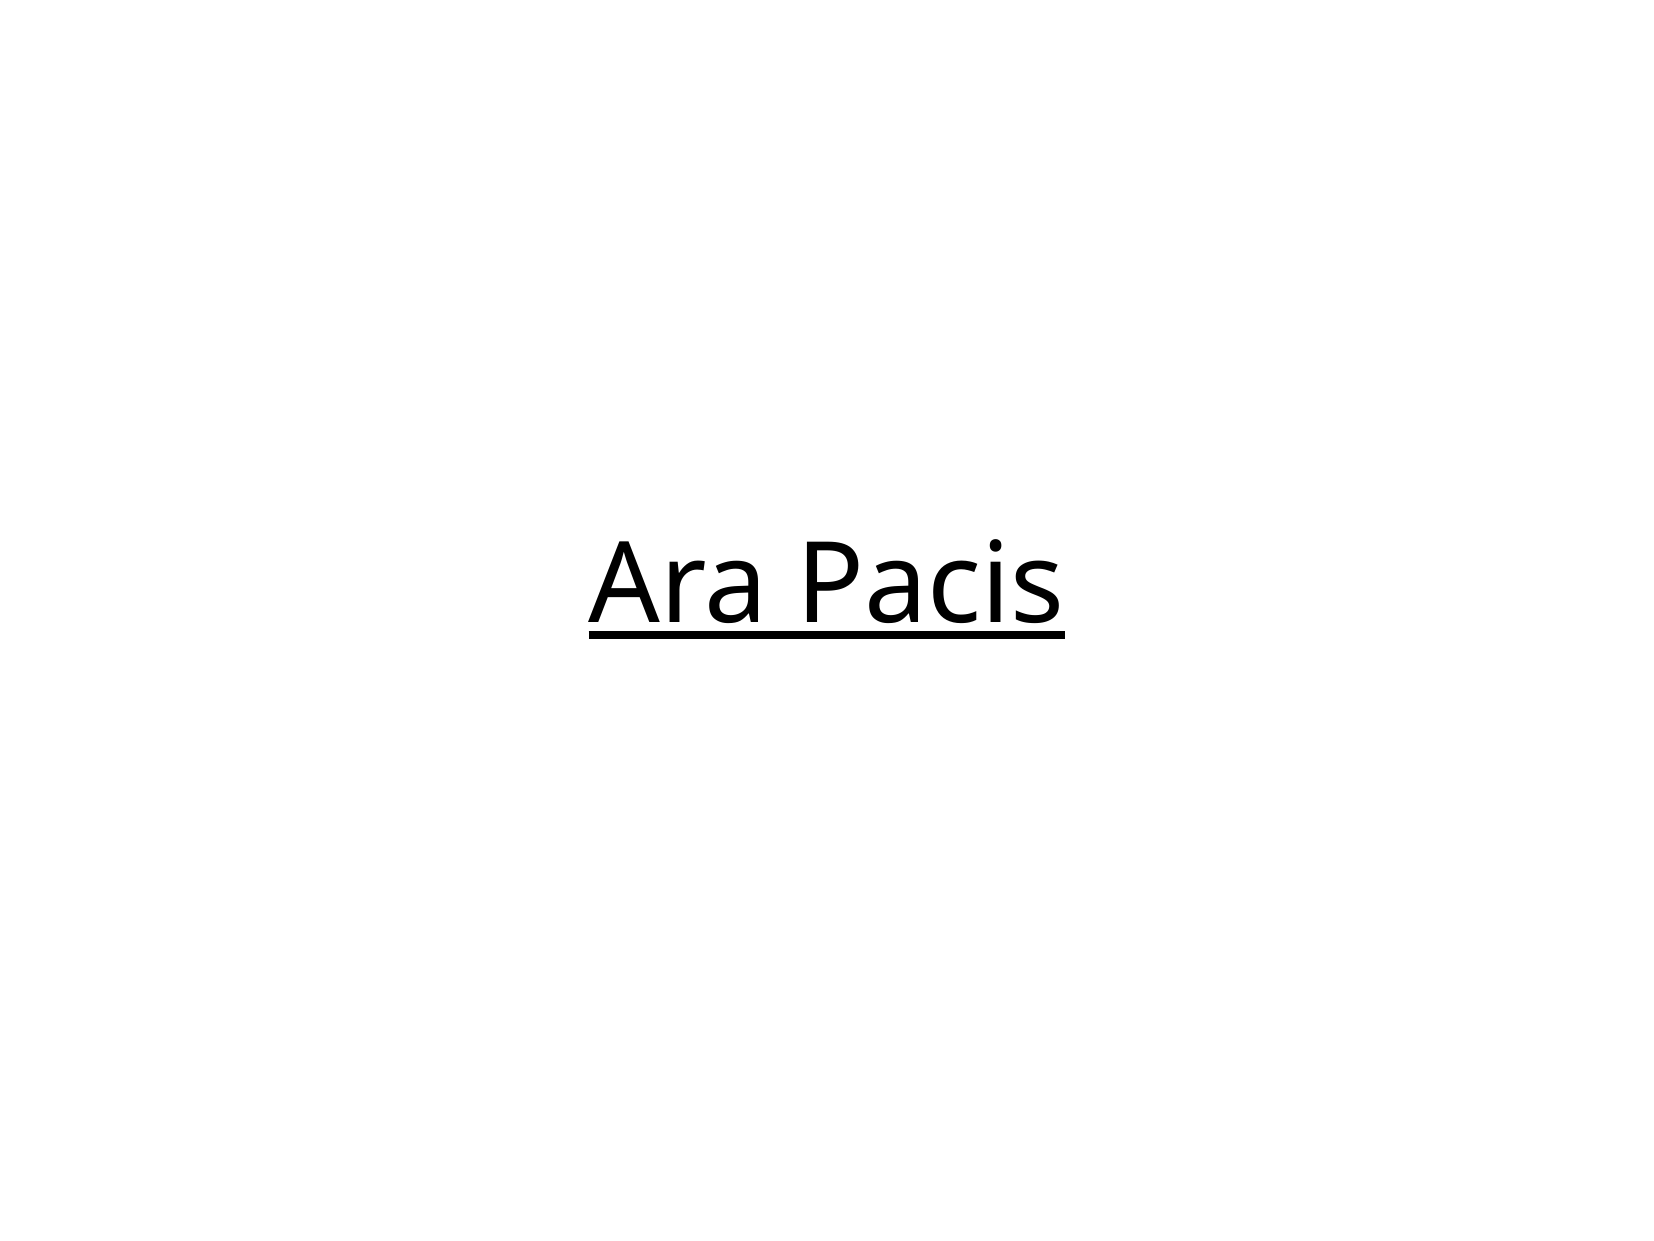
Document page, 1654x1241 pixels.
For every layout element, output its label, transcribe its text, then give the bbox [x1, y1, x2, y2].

subtitle Ara Pacis [82, 49, 1571, 1109]
